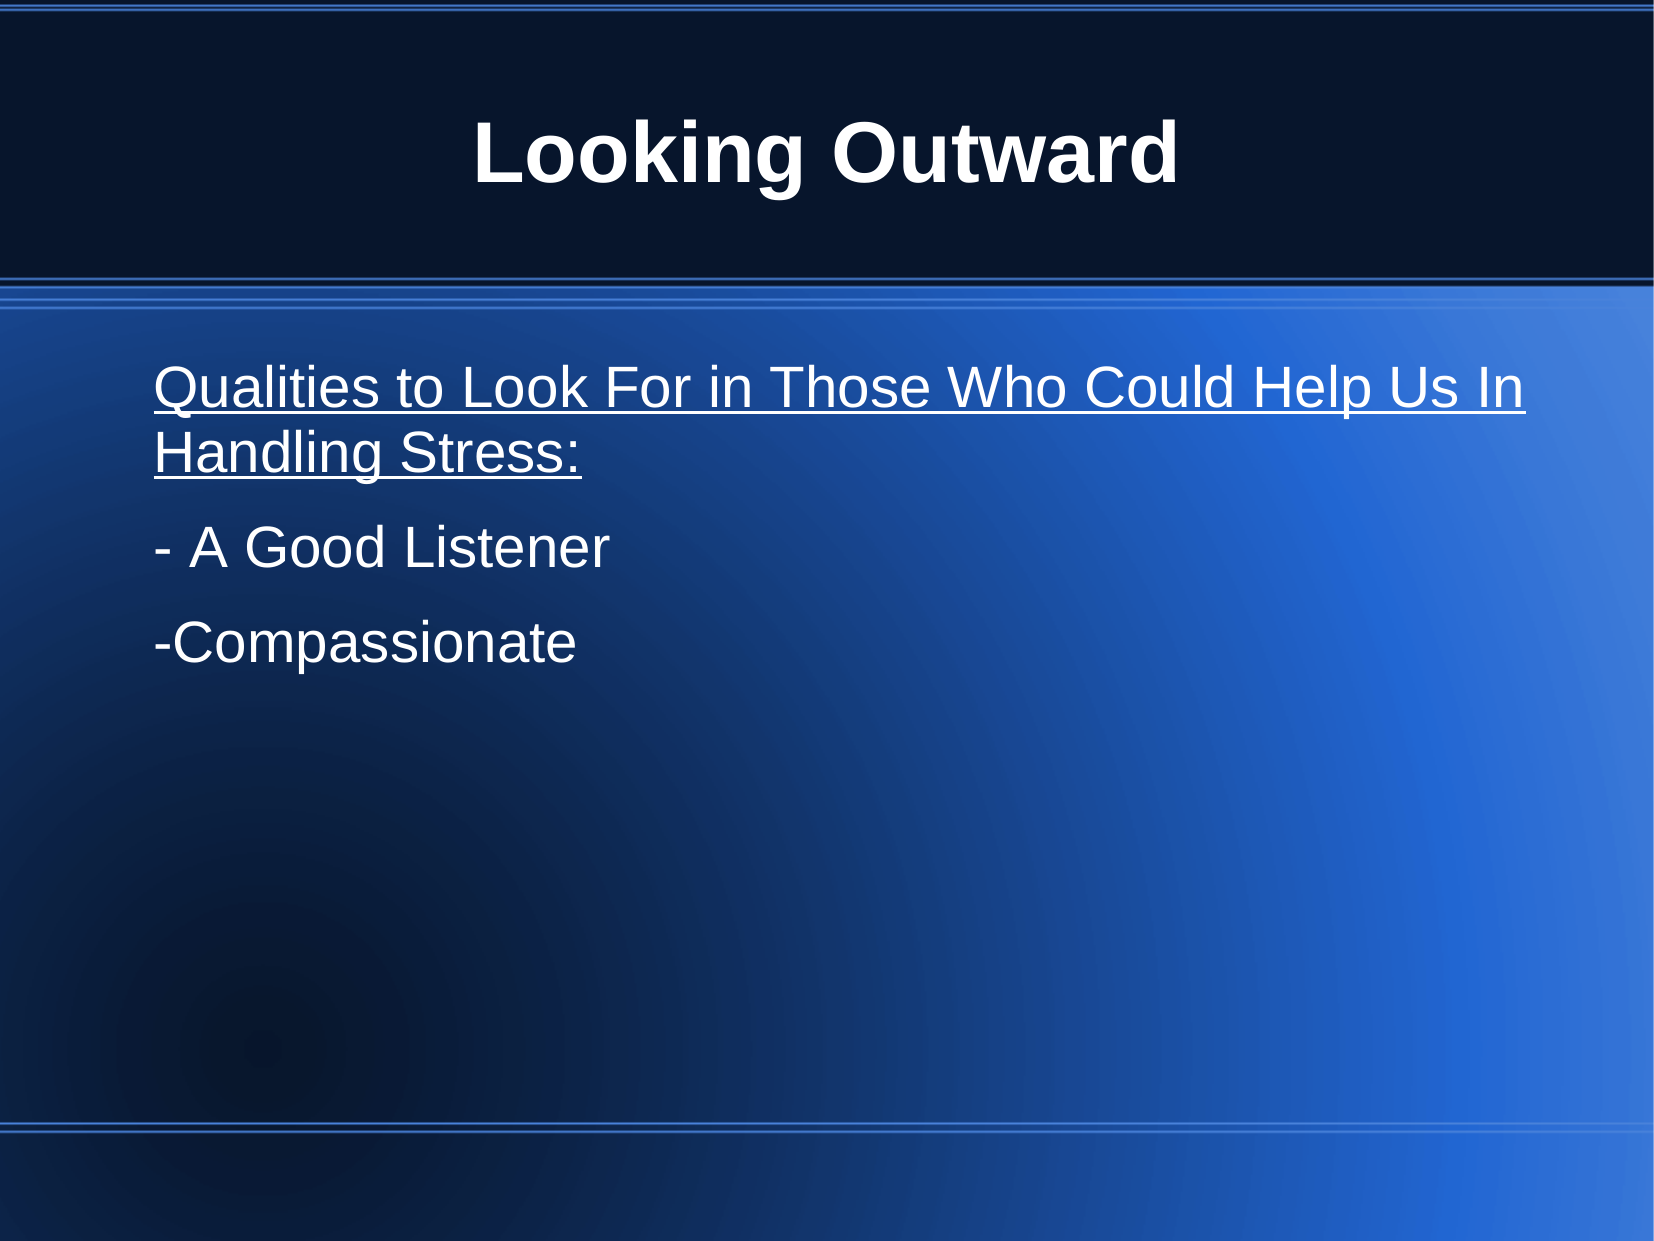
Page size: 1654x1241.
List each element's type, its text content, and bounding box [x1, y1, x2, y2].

picture [0, 0, 1654, 1241]
list Qualities to Look For in Those Who Could Help Us In Handling Stress: - A Good Listener -Compassionate [82, 355, 1571, 1058]
title Looking Outward [82, 49, 1571, 257]
